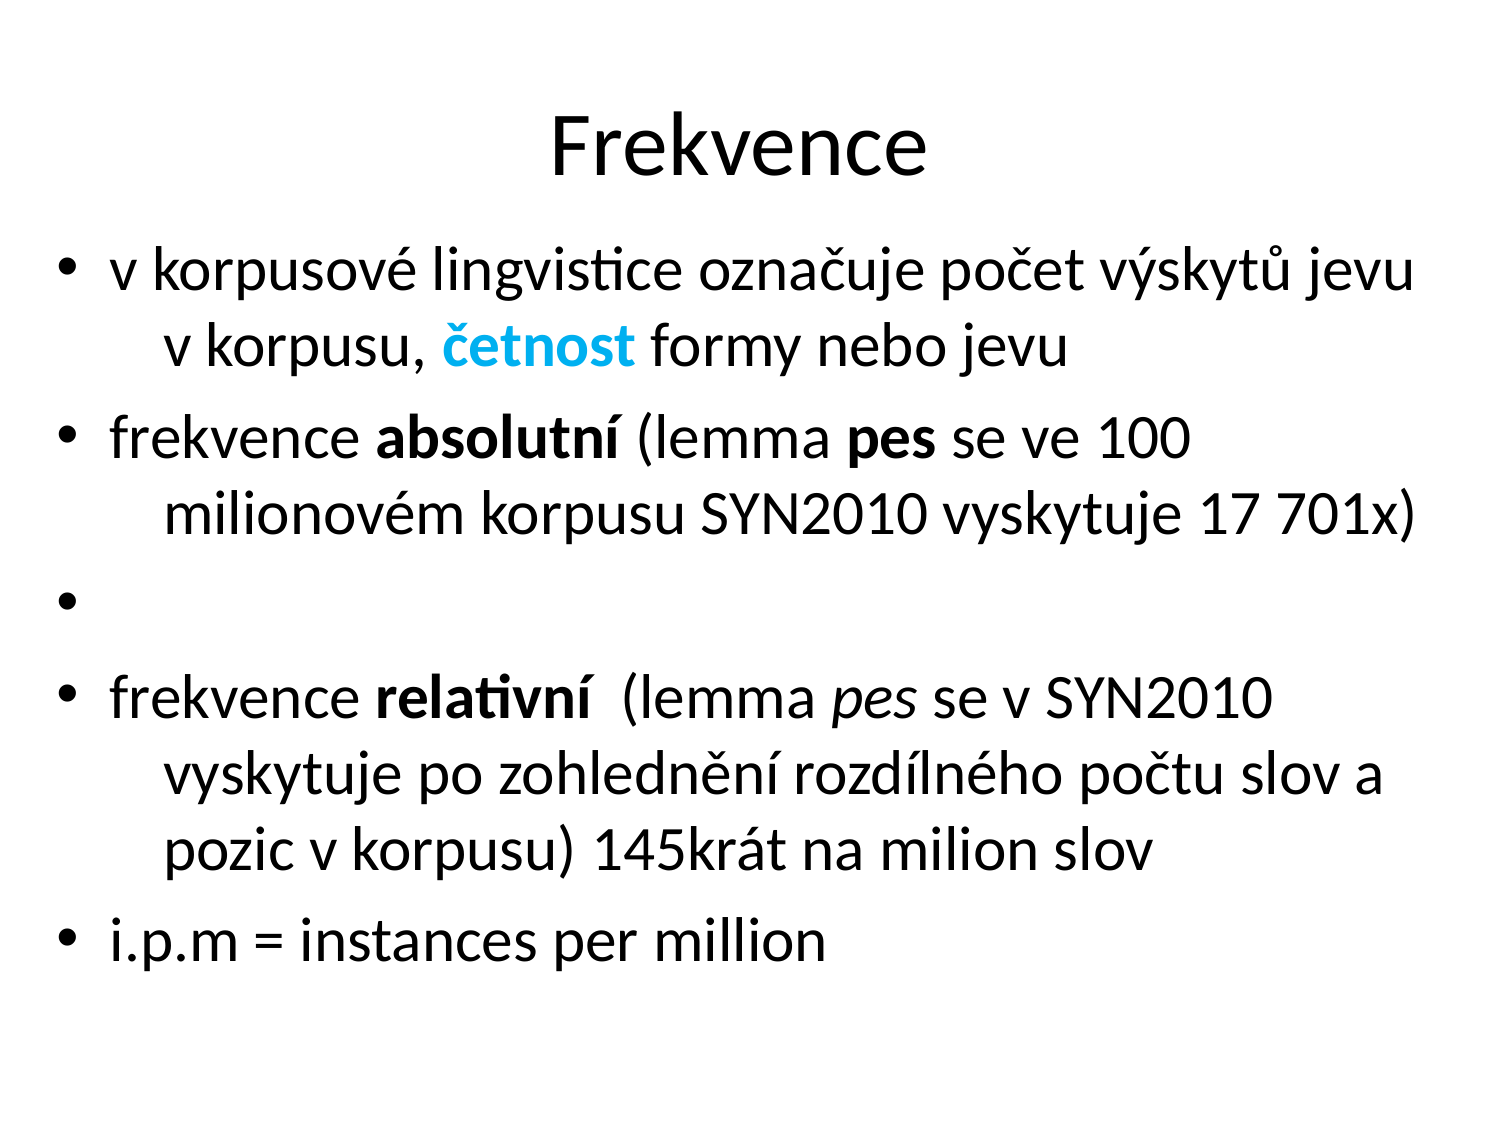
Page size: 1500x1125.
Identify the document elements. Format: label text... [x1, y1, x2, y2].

title Frekvence [75, 45, 1426, 219]
list v korpusové lingvistice označuje počet výskytů jevu v korpusu, četnost formy nebo jevu frekvence absolutní (lemma pes se ve 100 milionovém korpusu SYN2010 vyskytuje 17 701x) frekvence relativní (lemma pes se v SYN2010 vyskytuje po zohlednění rozdílného počtu slov a pozic v korpusu) 145krát na milion slov i.p.m = instances per million [41, 219, 1459, 1059]
